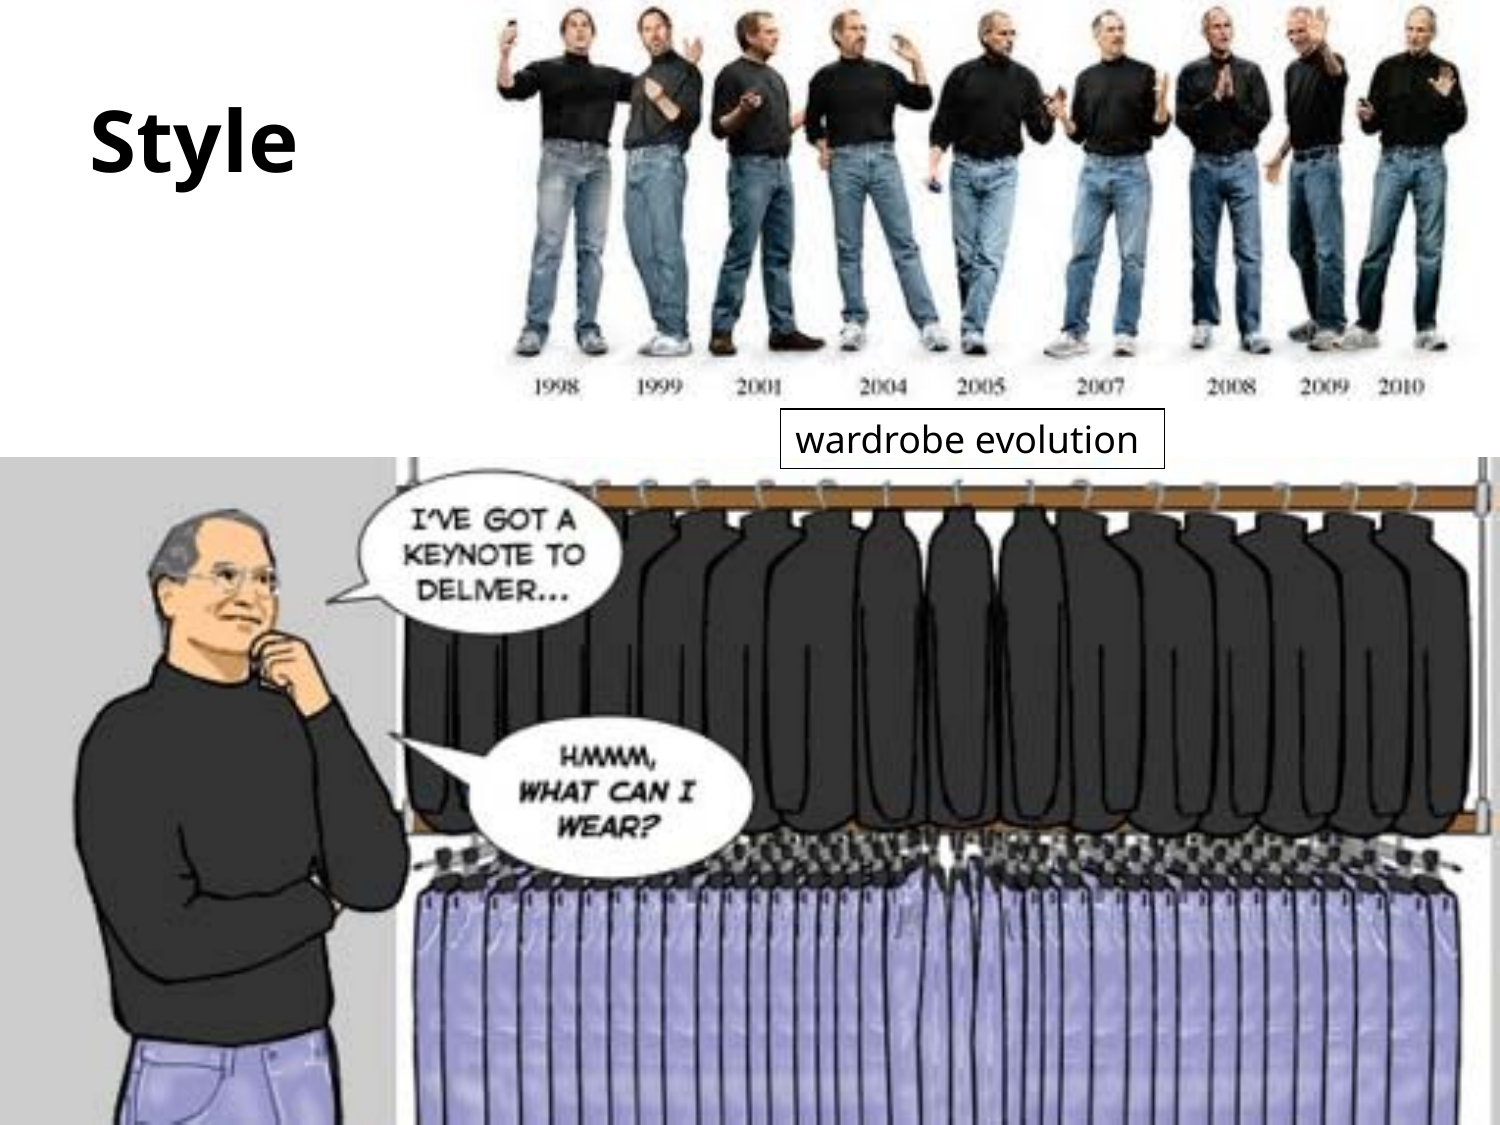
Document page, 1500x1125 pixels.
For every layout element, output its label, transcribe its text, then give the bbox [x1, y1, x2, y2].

picture [0, 457, 1500, 1125]
picture [472, 0, 1500, 401]
title Style [75, 45, 408, 233]
text_box wardrobe evolution [780, 408, 1165, 469]
